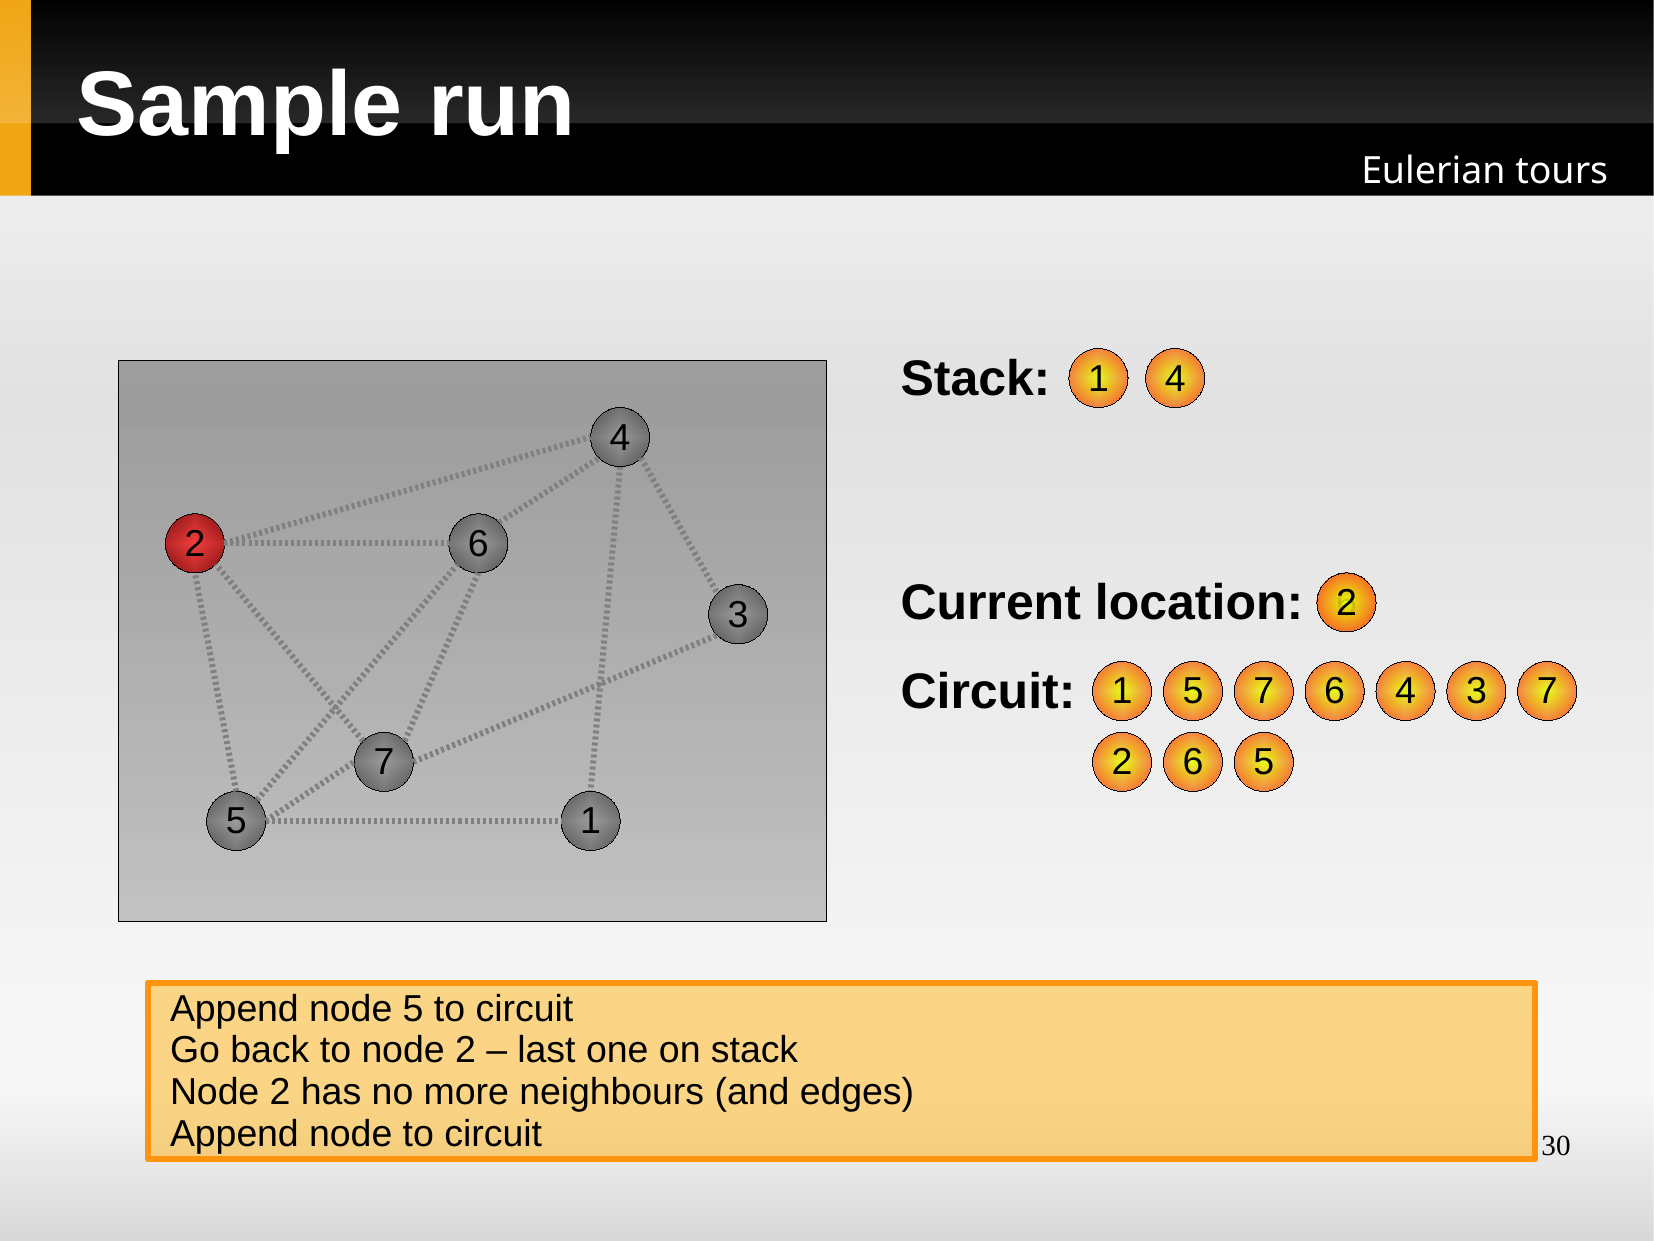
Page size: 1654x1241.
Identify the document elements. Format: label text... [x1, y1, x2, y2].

text_box 2 [165, 513, 225, 573]
text_box 2 [1092, 732, 1152, 792]
text_box [118, 360, 827, 922]
text_box 1 [561, 791, 621, 851]
text_box 5 [1234, 732, 1294, 792]
text_box Current location: [885, 567, 1359, 638]
text_box Stack: [885, 342, 1123, 414]
text_box 4 [590, 407, 650, 467]
text_box 6 [1305, 661, 1365, 721]
text_box 4 [1145, 348, 1205, 408]
text_box 7 [354, 732, 414, 792]
text_box 6 [448, 513, 508, 573]
text_box 6 [1163, 732, 1223, 792]
text_box 2 [1316, 572, 1377, 632]
text_box 5 [206, 791, 266, 851]
text_box 7 [1517, 661, 1577, 721]
text_box 1 [1068, 348, 1129, 408]
text_box 4 [1375, 661, 1436, 721]
title Sample run [76, 0, 1565, 208]
text_box 3 [1446, 661, 1506, 721]
picture [0, 0, 1654, 1241]
text_box Append node 5 to circuit Go back to node 2 – last one on stack Node 2 has no more neighbours (and edges) Append node to circuit [147, 982, 1536, 1160]
text_box 3 [708, 584, 768, 644]
text_box Circuit: [885, 655, 1093, 727]
text_box 7 [1234, 661, 1294, 721]
text_box 1 [1092, 661, 1152, 721]
text_box 5 [1163, 661, 1223, 721]
